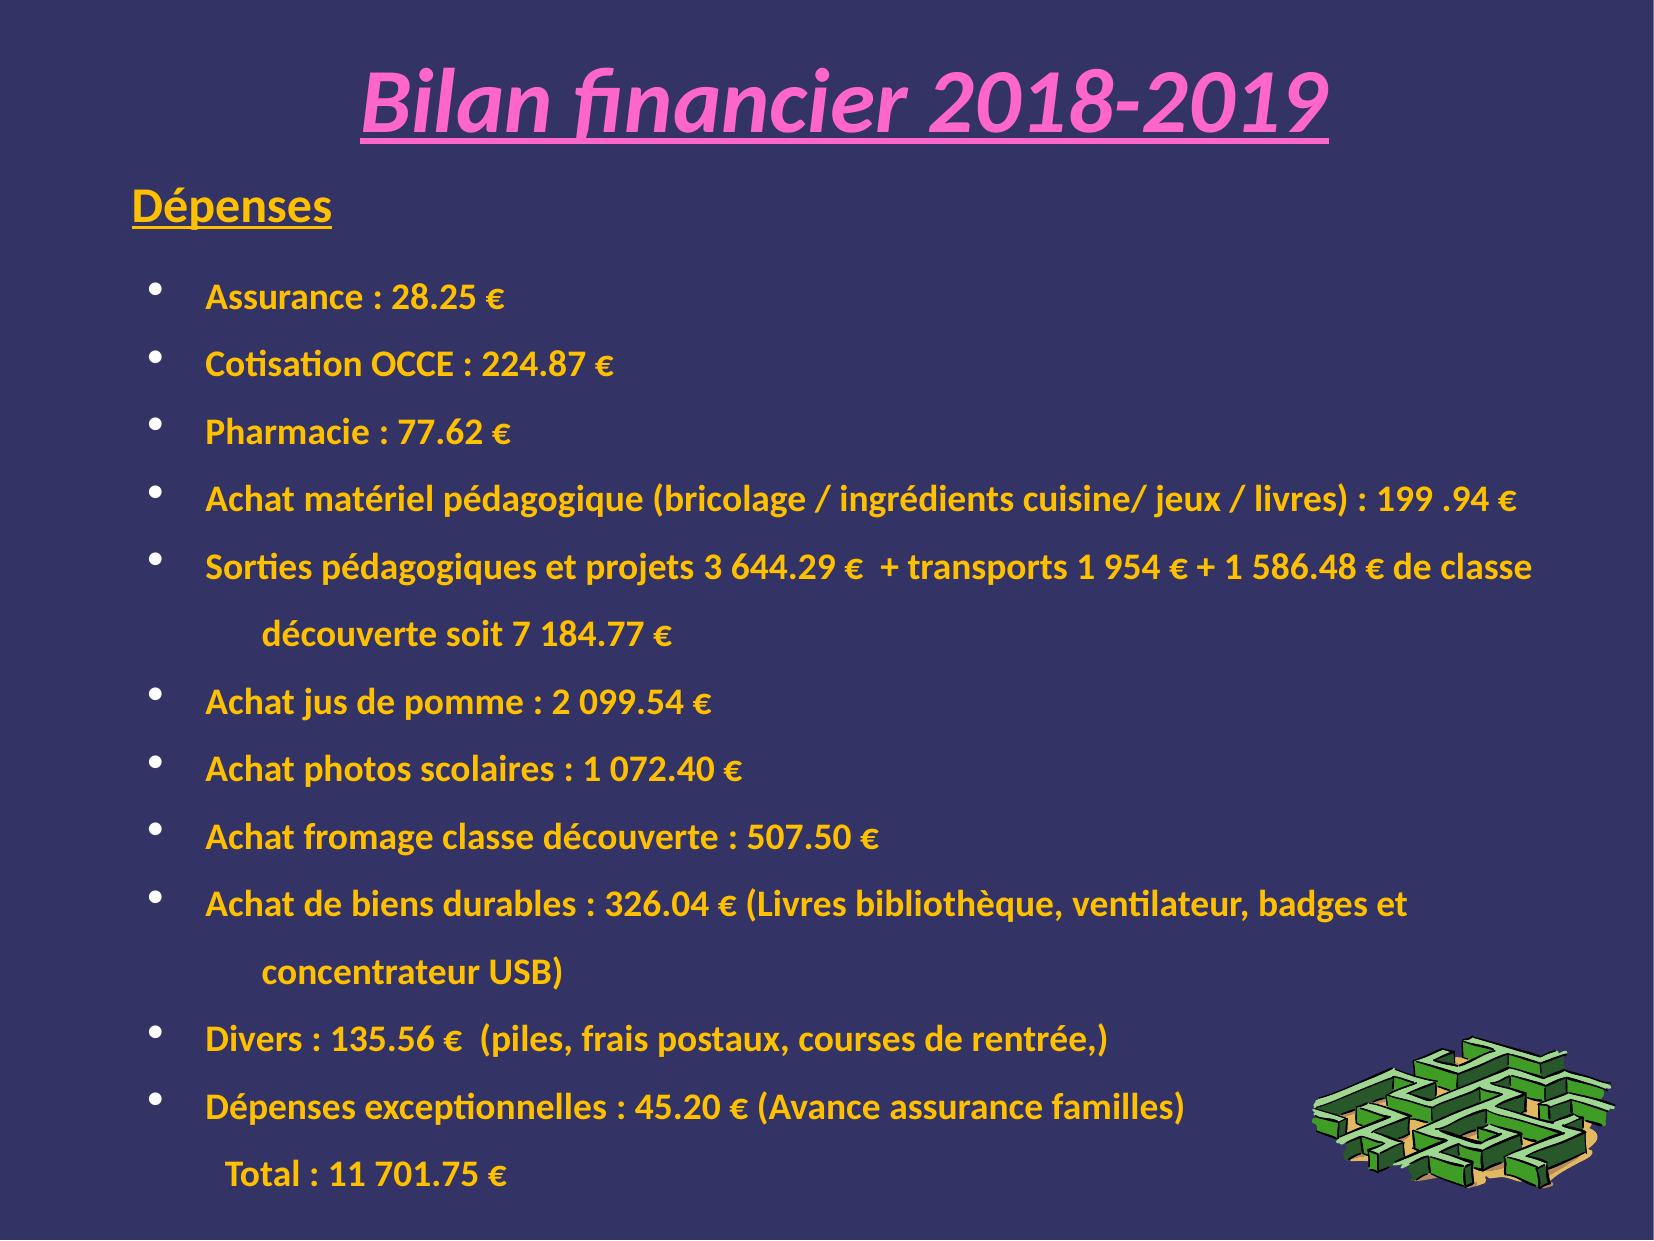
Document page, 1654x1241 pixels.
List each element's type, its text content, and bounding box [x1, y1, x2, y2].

text_box Assurance : 28.25 € Cotisation OCCE : 224.87 € Pharmacie : 77.62 € Achat matériel pédagogique (bricolage / ingrédients cuisine/ jeux / livres) : 199 .94 € Sorties pédagogiques et projets 3 644.29 € + transports 1 954 € + 1 586.48 € de classe découverte soit 7 184.77 € Achat jus de pomme : 2 099.54 € Achat photos scolaires : 1 072.40 € Achat fromage classe découverte : 507.50 € Achat de biens durables : 326.04 € (Livres bibliothèque, ventilateur, badges et concentrateur USB) Divers : 135.56 € (piles, frais postaux, courses de rentrée,) Dépenses exceptionnelles : 45.20 € (Avance assurance familles) Total : 11 701.75 € [134, 242, 1556, 1241]
text_box Bilan financier 2018-2019 [345, 33, 1373, 135]
text_box Dépenses [117, 135, 1573, 270]
